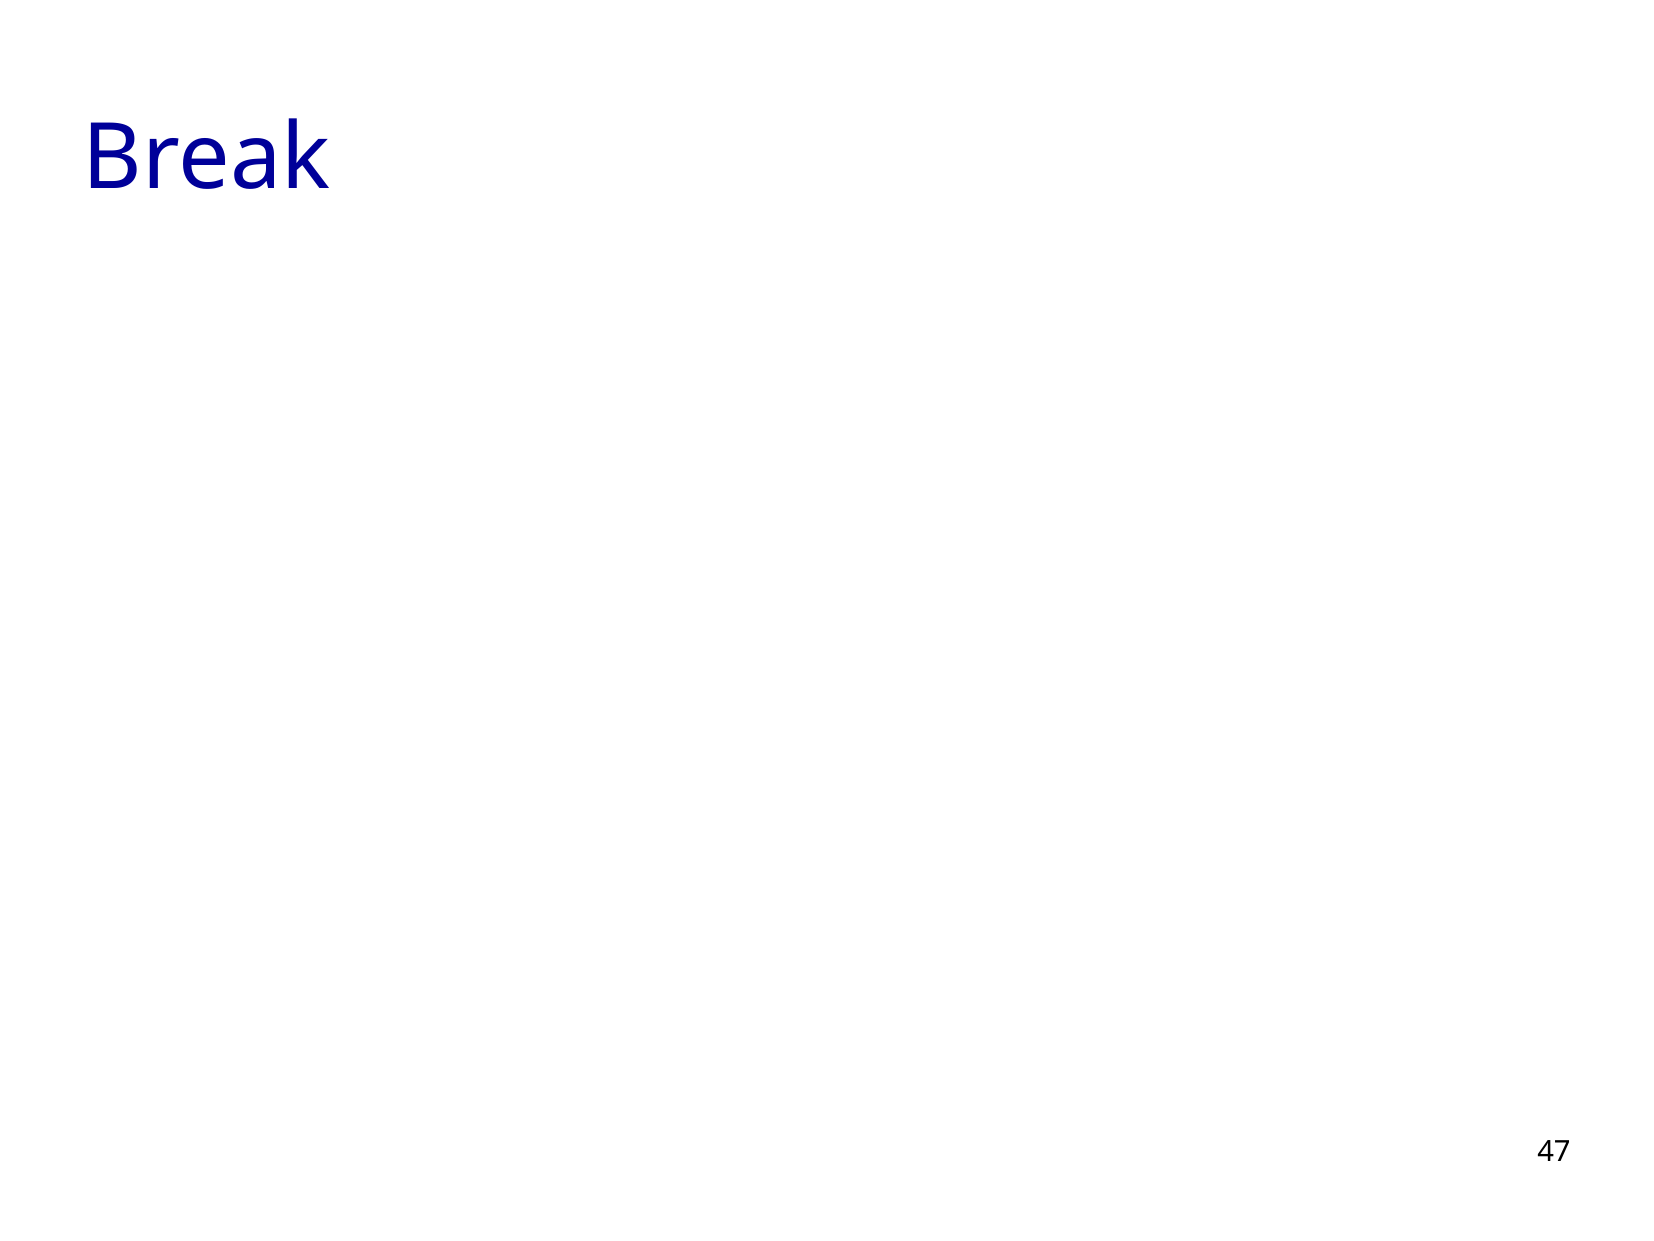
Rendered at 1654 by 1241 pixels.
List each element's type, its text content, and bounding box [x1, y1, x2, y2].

title Break [82, 49, 1571, 257]
